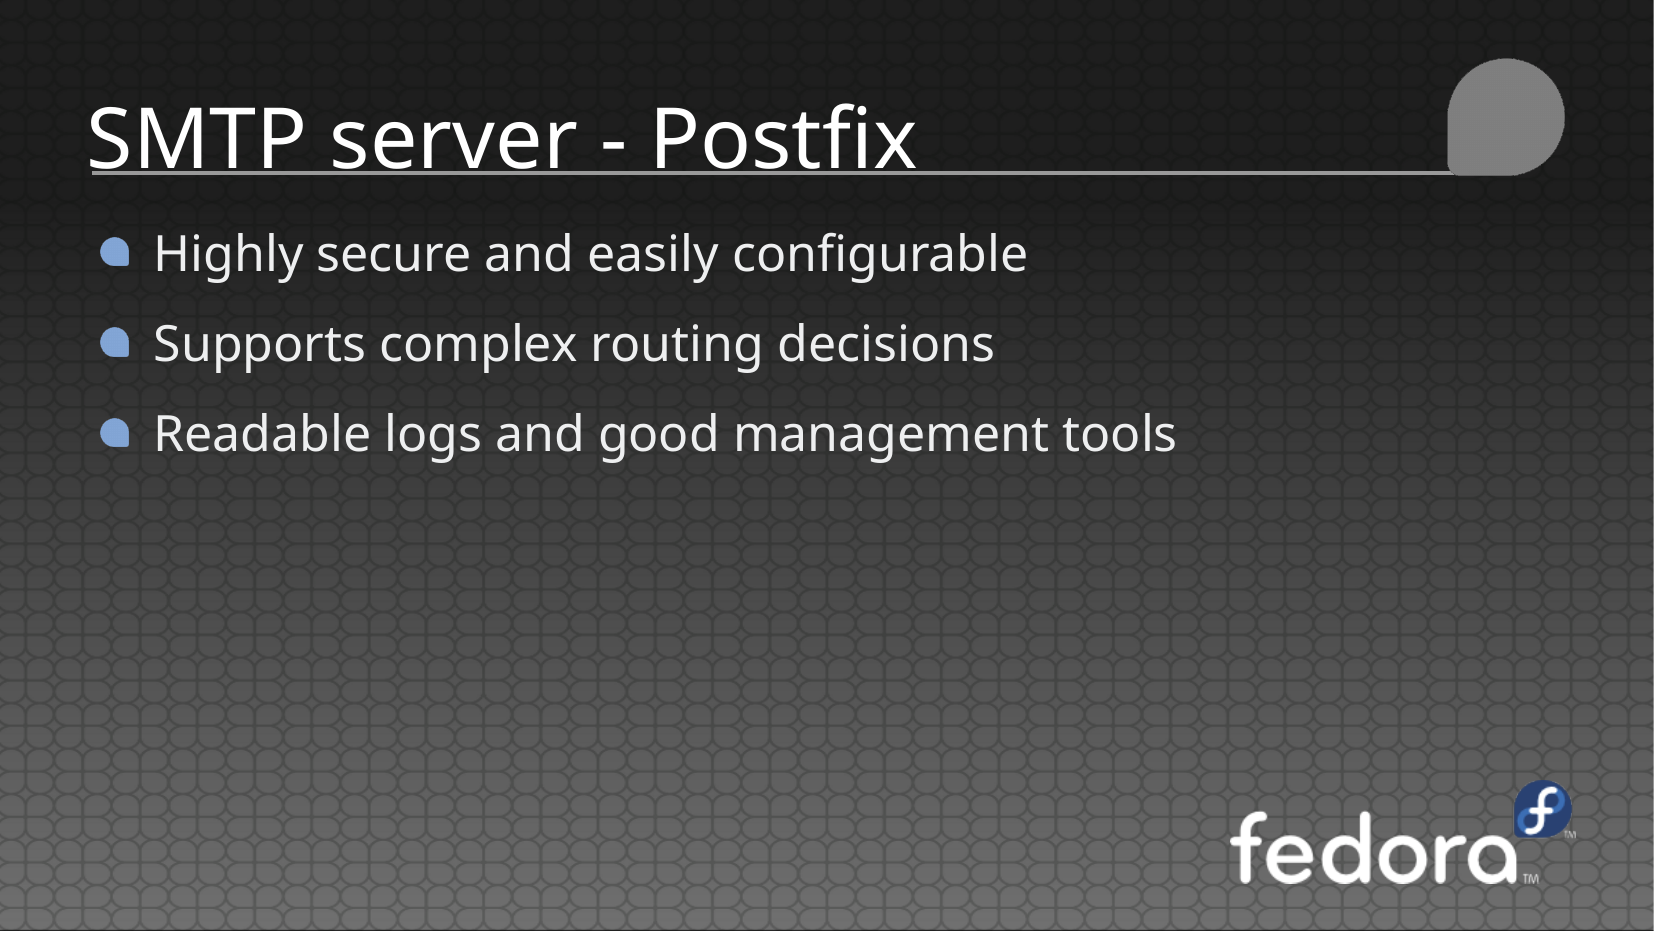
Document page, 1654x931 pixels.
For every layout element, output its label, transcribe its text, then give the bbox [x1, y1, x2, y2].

list Highly secure and easily configurable Supports complex routing decisions Readable logs and good management tools [82, 217, 1571, 758]
title SMTP server - Postfix [86, 84, 1576, 187]
picture [0, 0, 1654, 931]
